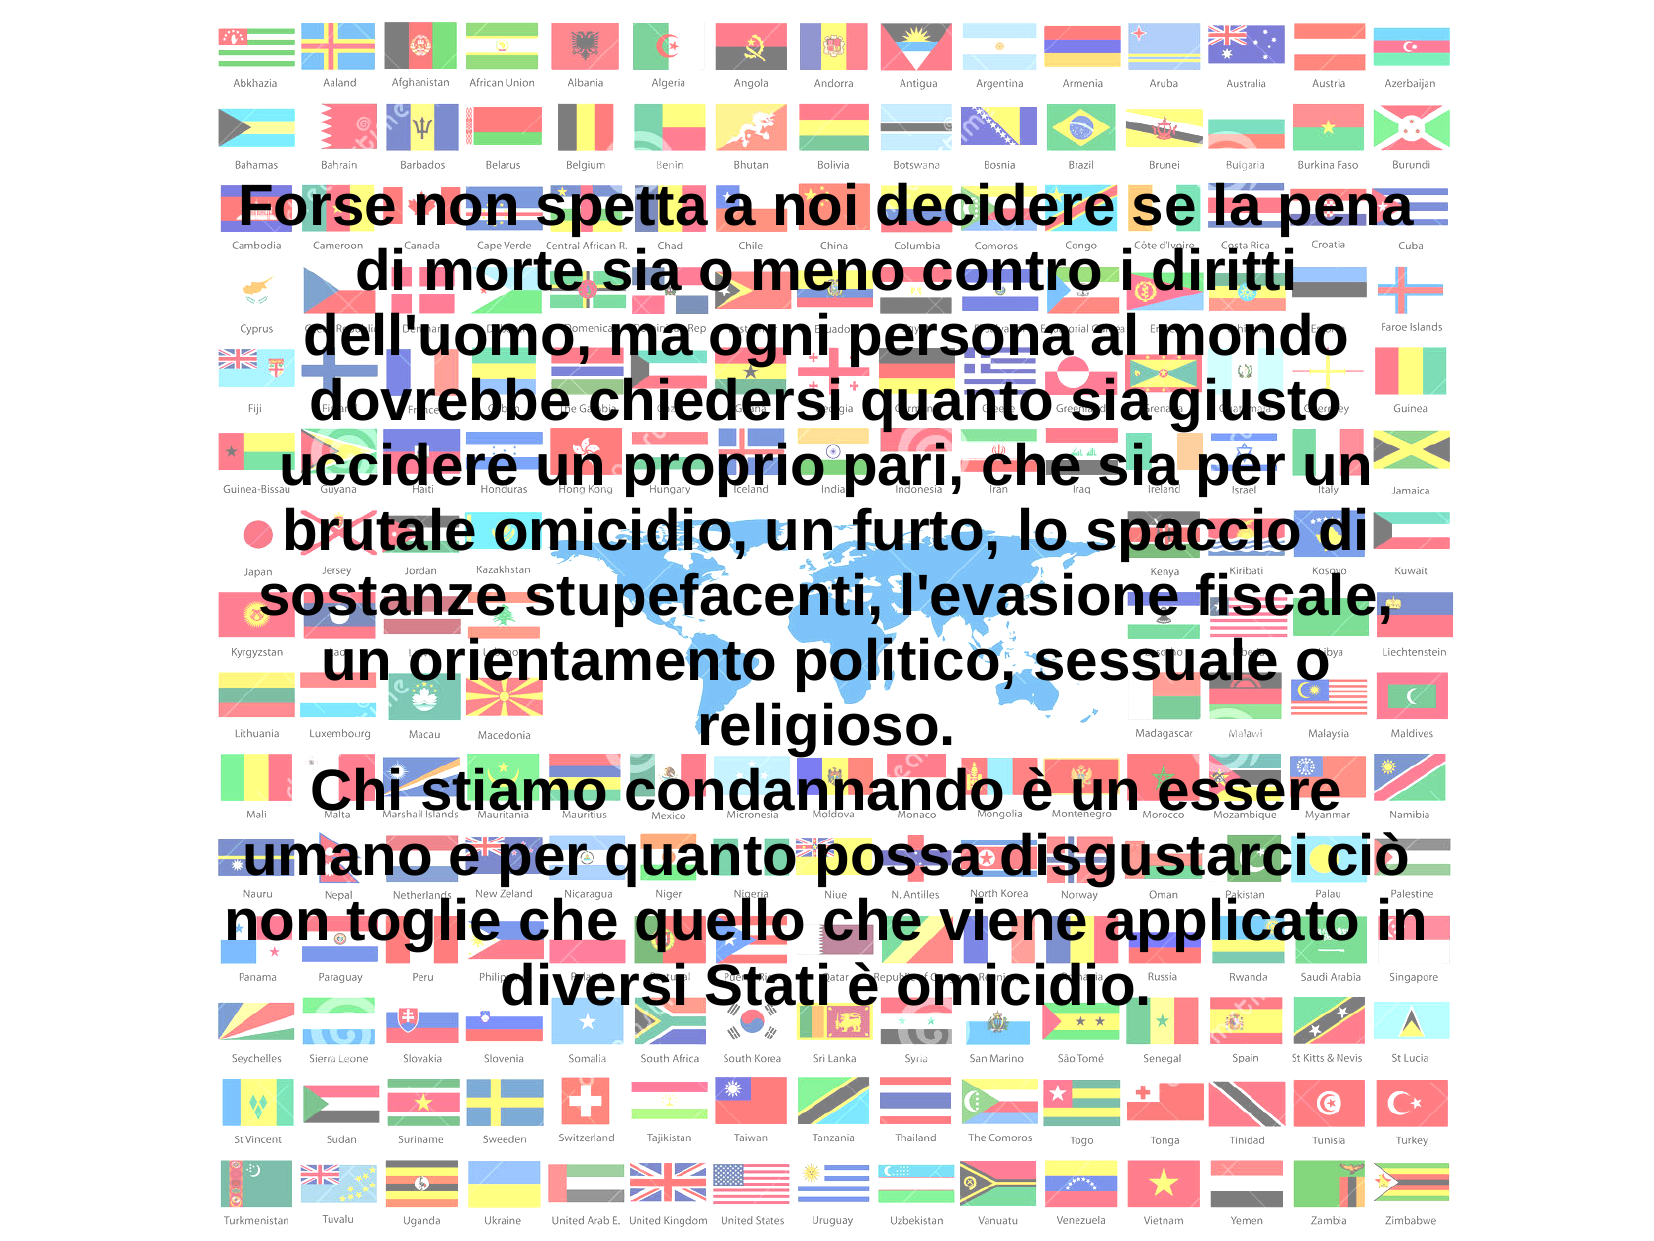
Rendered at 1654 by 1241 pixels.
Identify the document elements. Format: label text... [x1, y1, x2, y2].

text_box Forse non spetta a noi decidere se la pena di morte sia o meno contro i diritti dell'uomo, ma ogni persona al mondo dovrebbe chiedersi quanto sia giusto uccidere un proprio pari, che sia per un brutale omicidio, un furto, lo spaccio di sostanze stupefacenti, l'evasione fiscale, un orientamento politico, sessuale o religioso. Chi stiamo condannando è un essere umano e per quanto possa disgustarci ciò non toglie che quello che viene applicato in diversi Stati è omicidio. [200, 165, 1453, 1052]
picture [200, 0, 1471, 1241]
